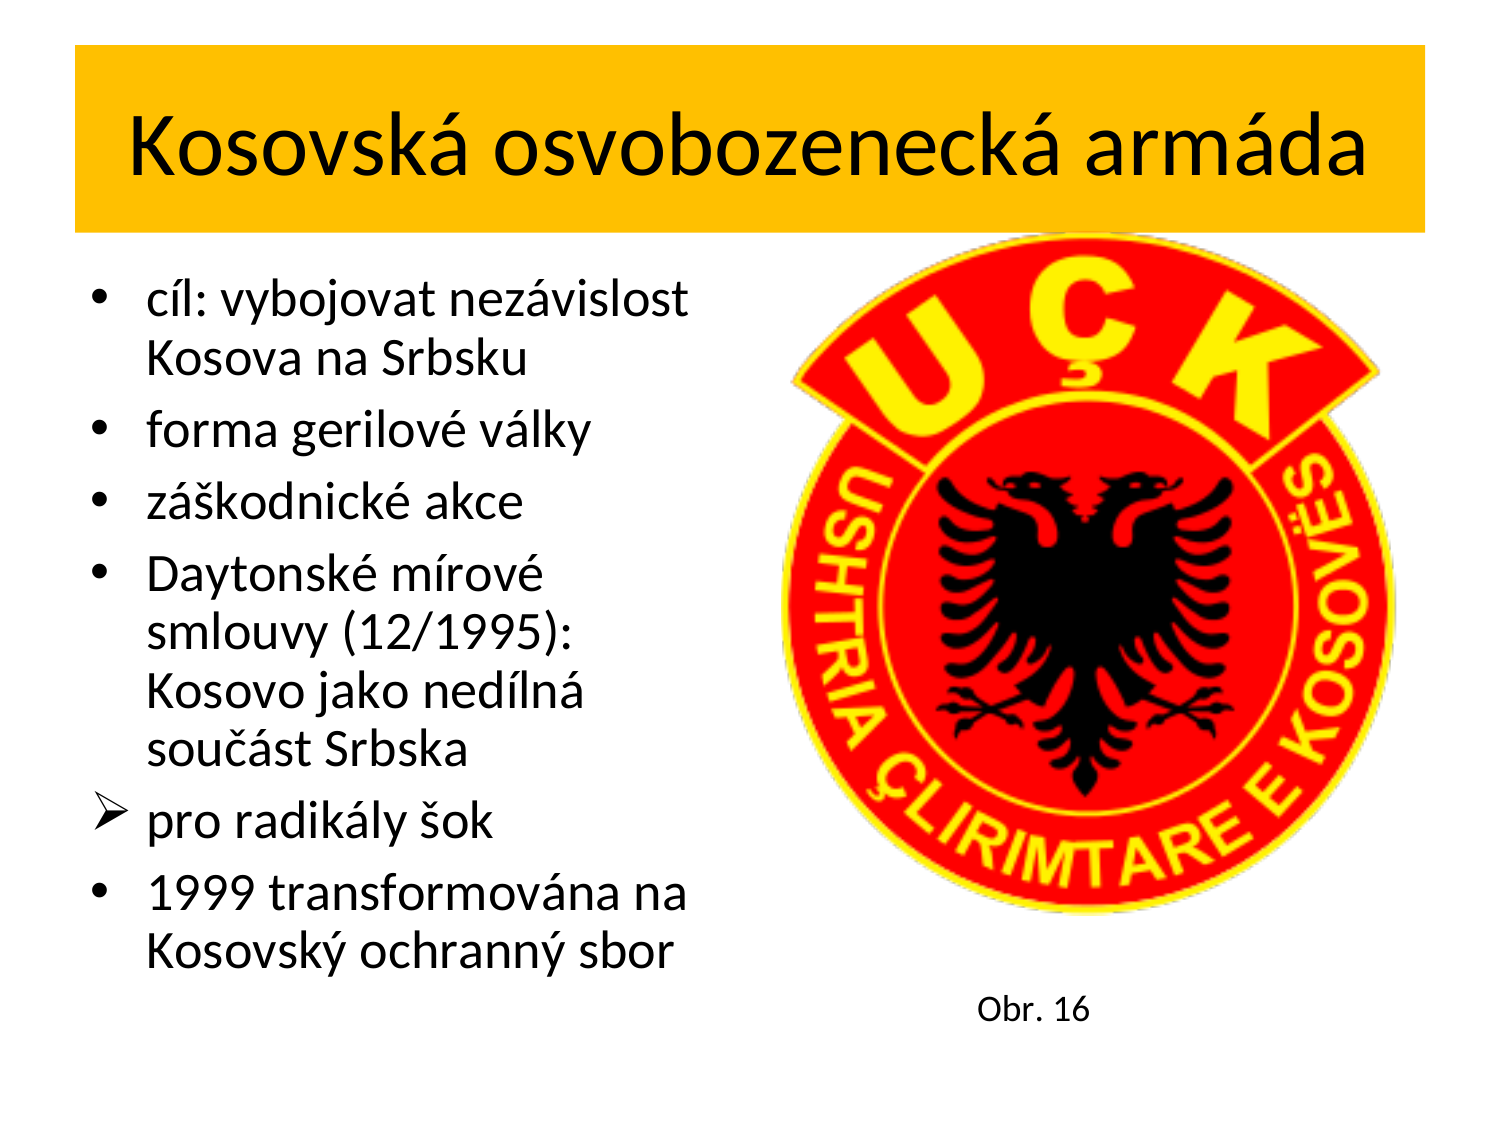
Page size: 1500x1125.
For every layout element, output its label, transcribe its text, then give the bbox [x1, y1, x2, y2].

title Kosovská osvobozenecká armáda [75, 45, 1426, 233]
text_box Obr. 16 [962, 976, 1500, 1037]
list cíl: vybojovat nezávislost Kosova na Srbsku forma gerilové války záškodnické akce Daytonské mírové smlouvy (12/1995): Kosovo jako nedílná součást Srbska pro radikály šok 1999 transformována na Kosovský ochranný sbor [75, 262, 738, 1063]
text_box [781, 231, 1399, 916]
